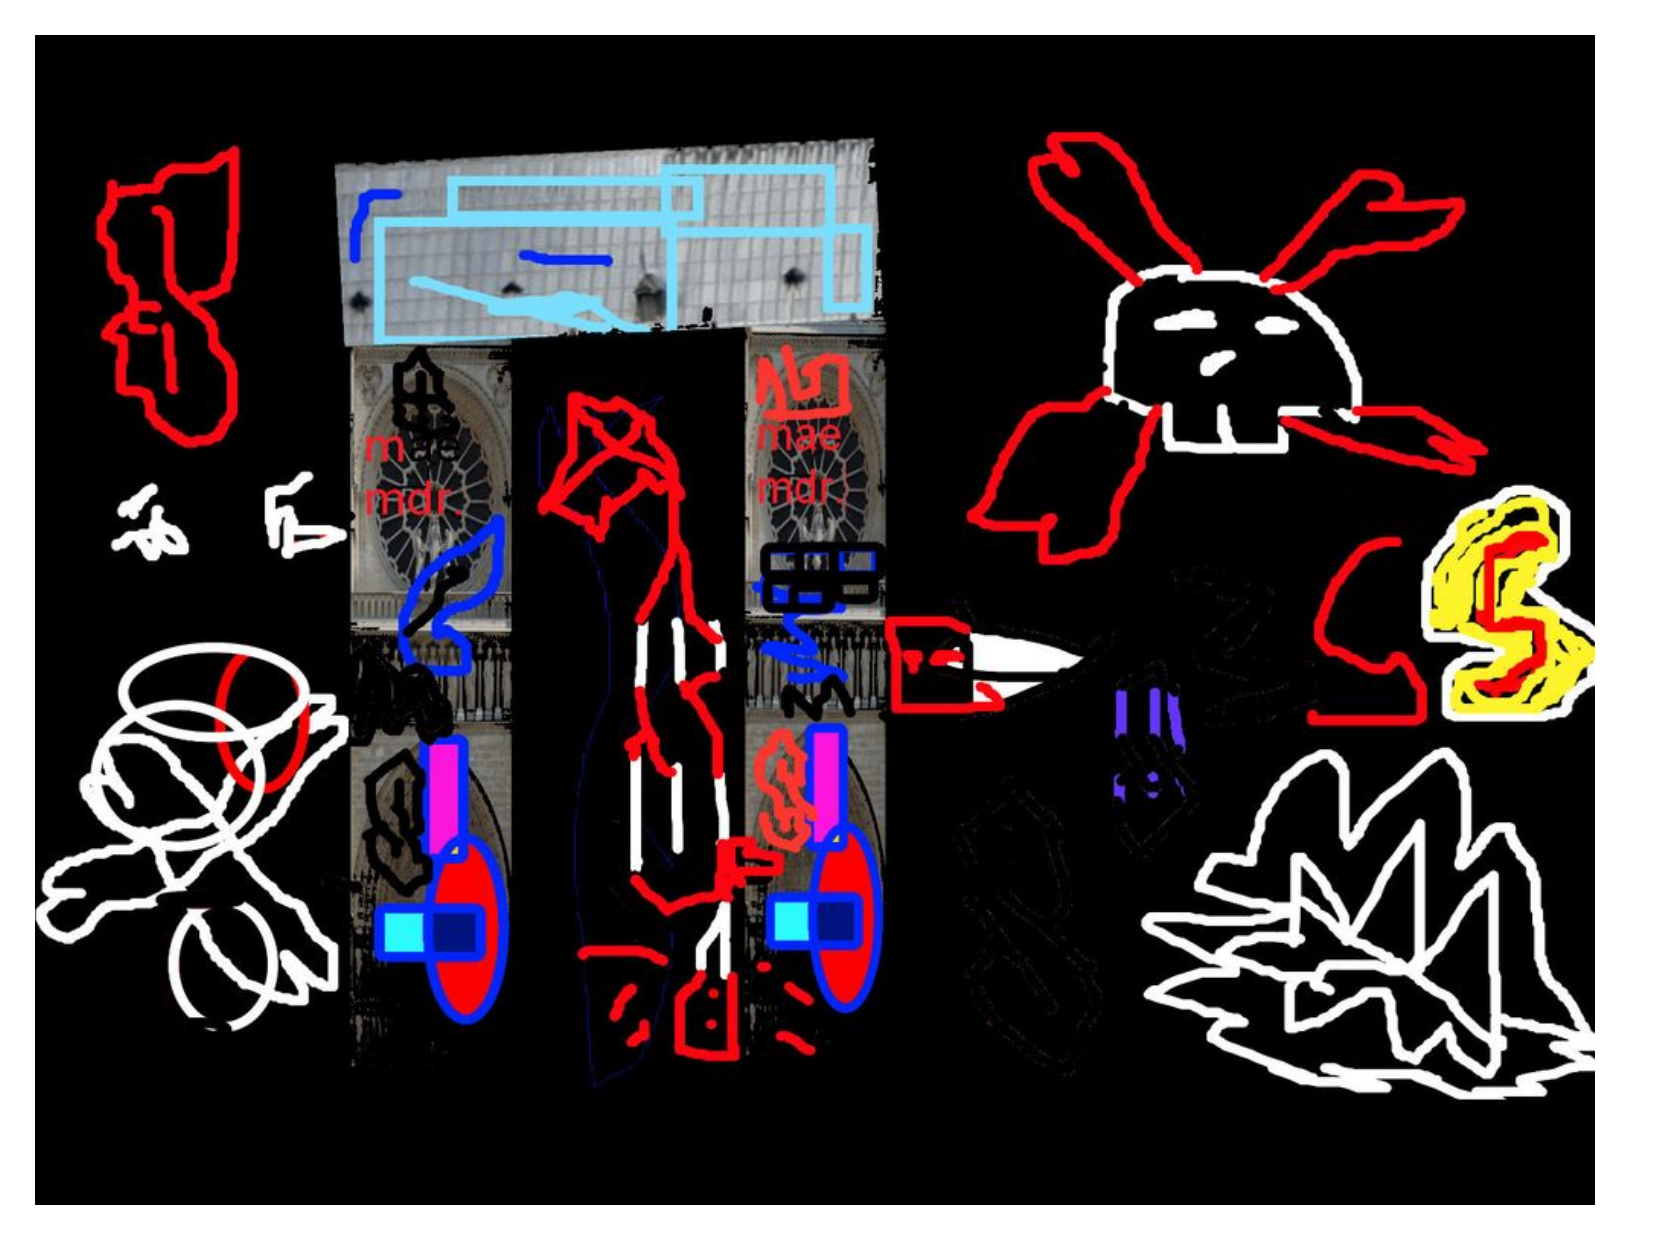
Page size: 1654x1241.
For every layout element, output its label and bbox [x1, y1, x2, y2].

picture [35, 35, 1595, 1205]
